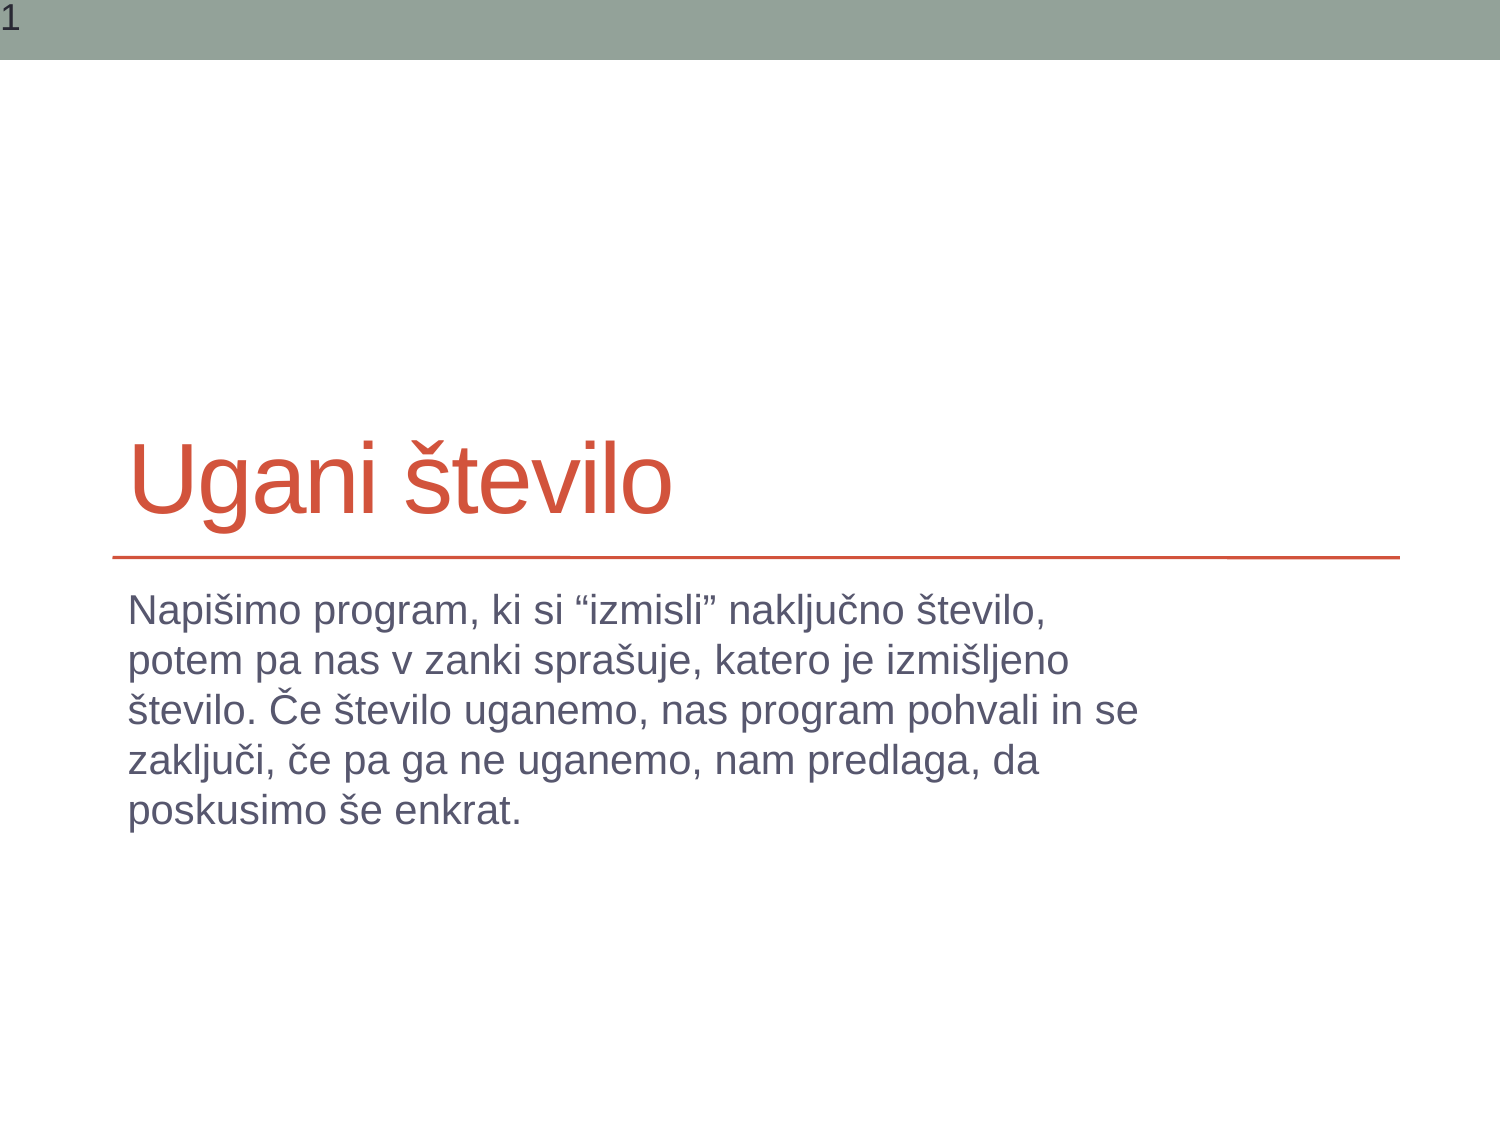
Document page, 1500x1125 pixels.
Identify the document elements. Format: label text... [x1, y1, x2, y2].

subtitle Napišimo program, ki si “izmisli” naključno število, potem pa nas v zanki sprašuje, katero je izmišljeno število. Če število uganemo, nas program pohvali in se zaključi, če pa ga ne uganemo, nam predlaga, da poskusimo še enkrat. [112, 575, 1163, 863]
title Ugani število [112, 224, 1400, 542]
